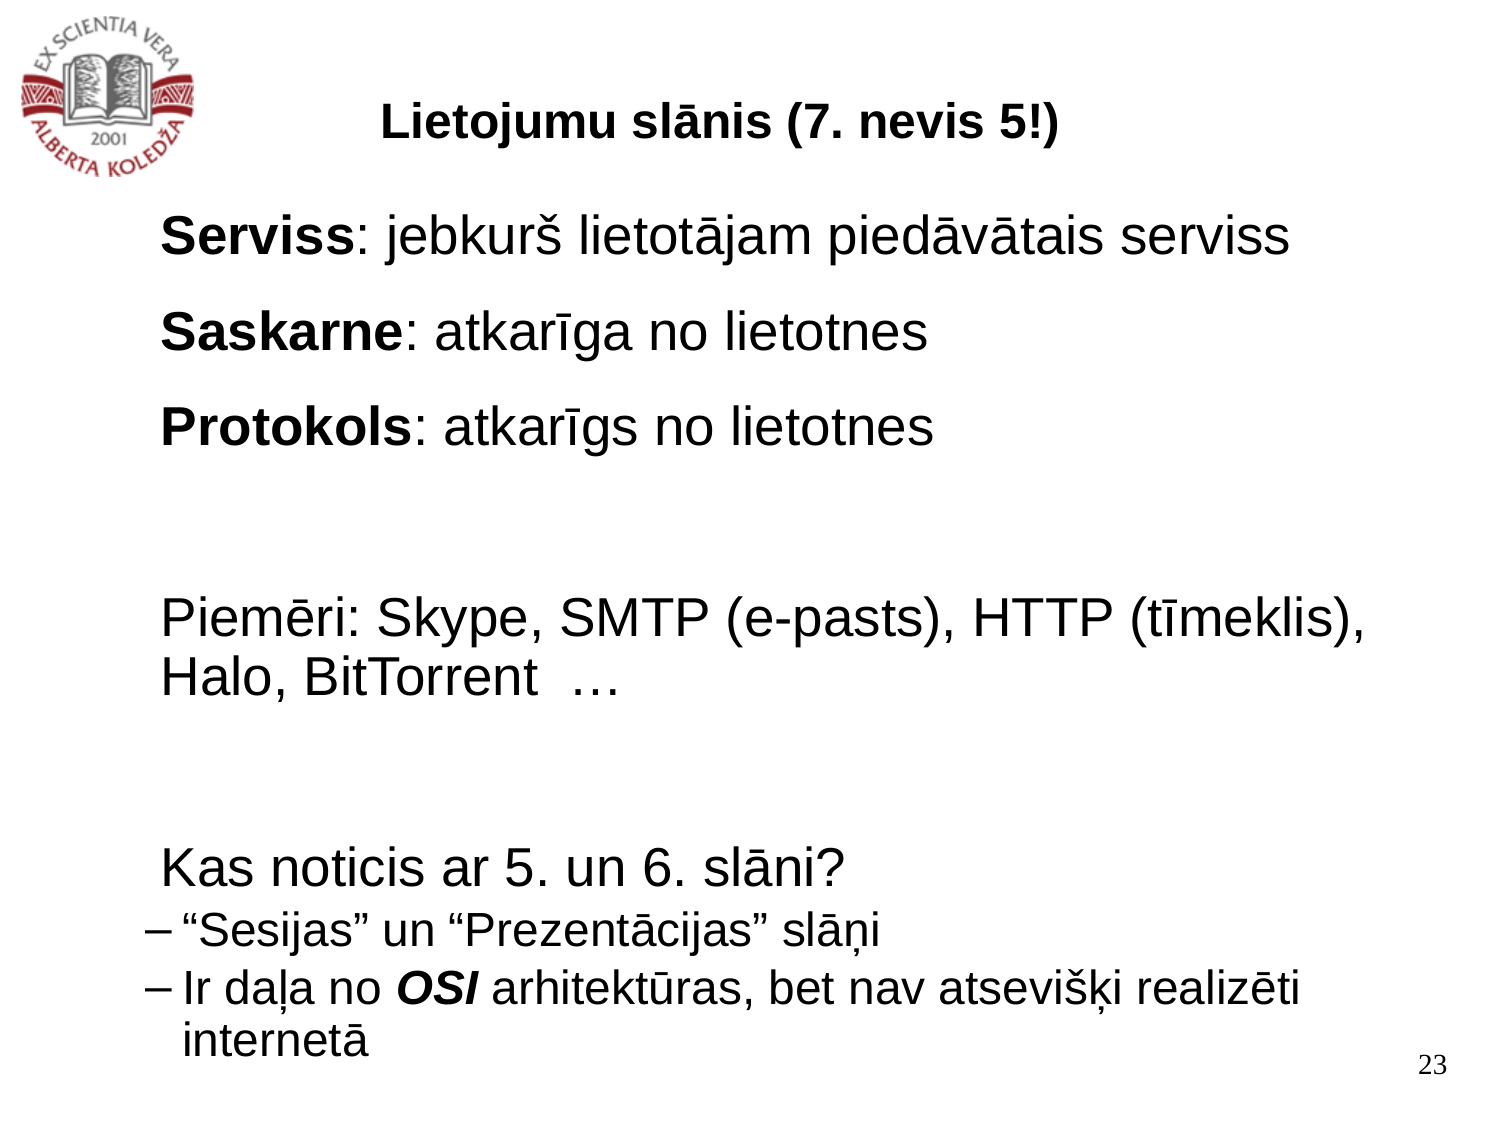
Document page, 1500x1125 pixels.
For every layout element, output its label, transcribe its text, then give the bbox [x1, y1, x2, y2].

title Lietojumu slānis (7. nevis 5!) [50, 62, 1374, 175]
picture [21, 16, 194, 177]
list Serviss: jebkurš lietotājam piedāvātais serviss Saskarne: atkarīga no lietotnes Protokols: atkarīgs no lietotnes Piemēri: Skype, SMTP (e-pasts), HTTP (tīmeklis), Halo, BitTorrent … Kas noticis ar 5. un 6. slāni? “Sesijas” un “Prezentācijas” slāņi Ir daļa no OSI arhitektūras, bet nav atsevišķi realizēti internetā [74, 200, 1463, 1101]
